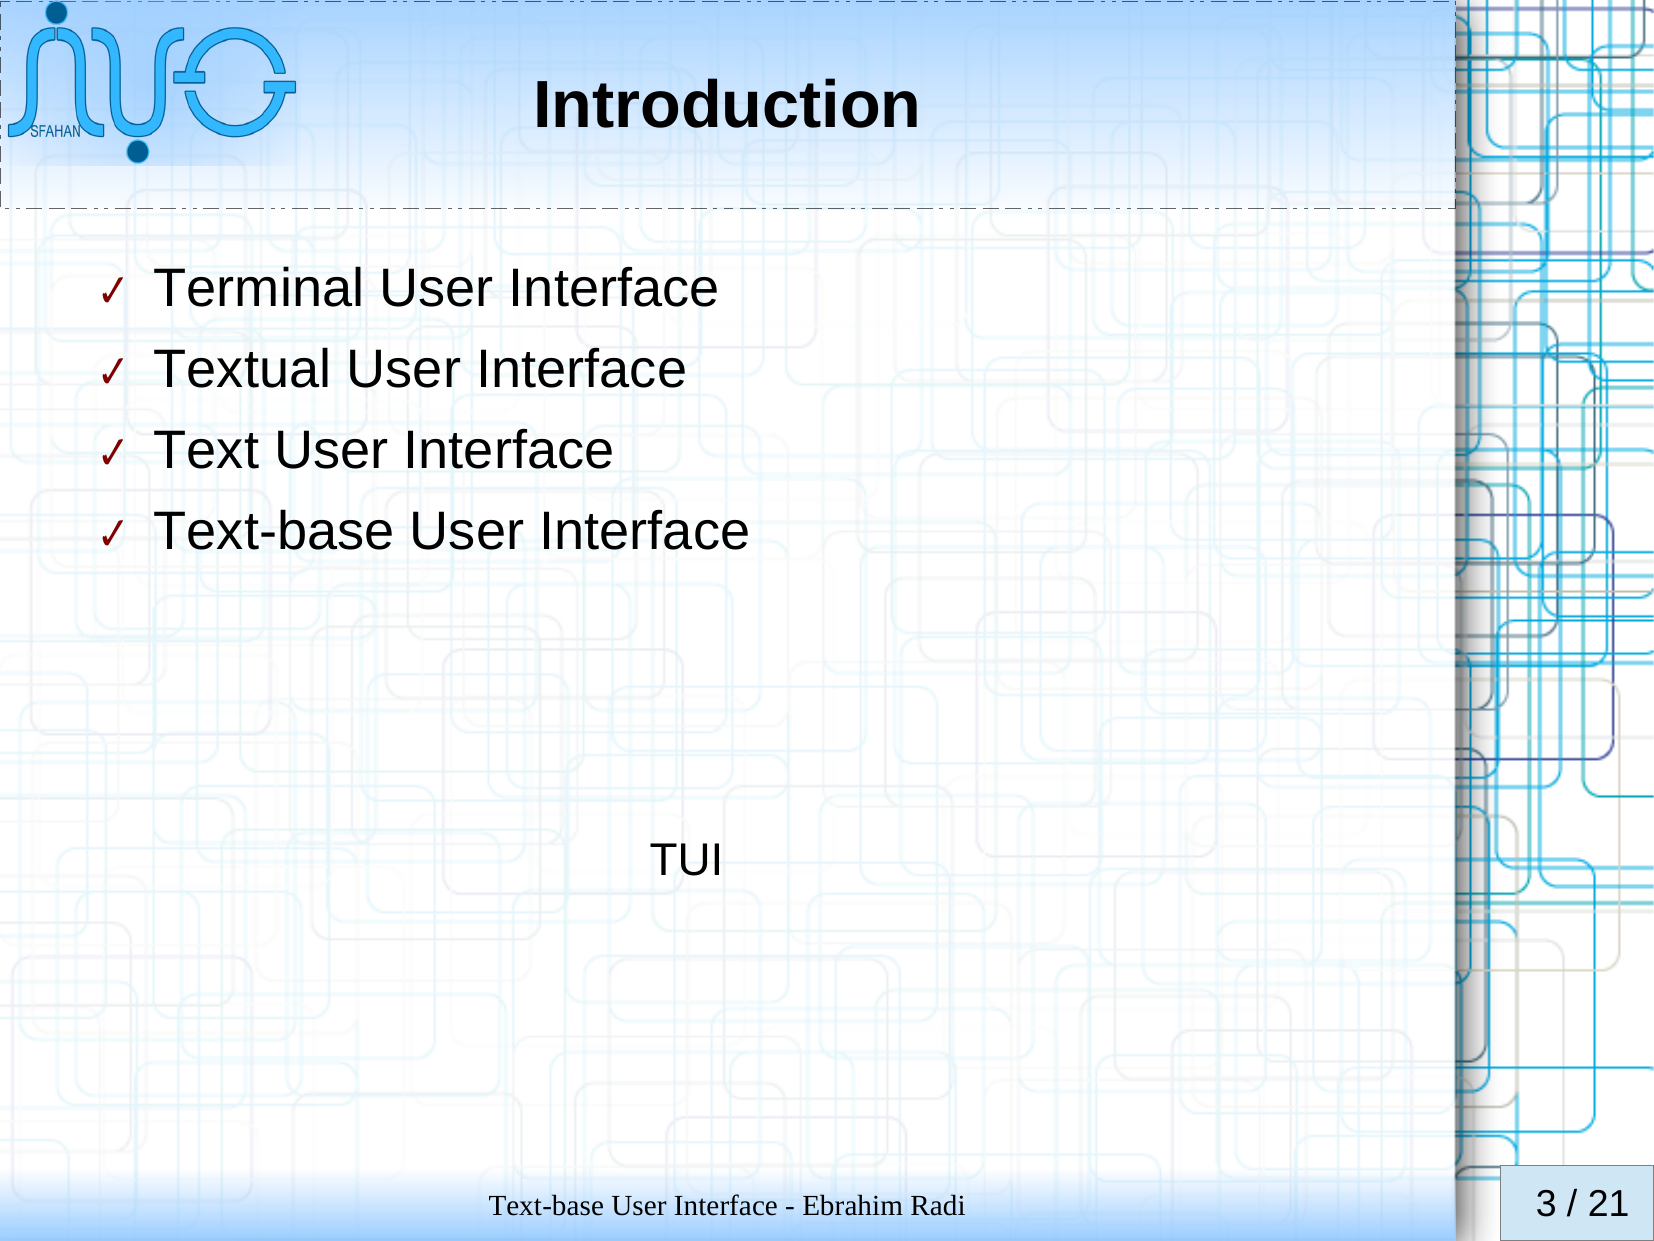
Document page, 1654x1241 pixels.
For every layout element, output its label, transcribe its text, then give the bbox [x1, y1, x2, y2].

picture [0, 0, 1654, 1241]
list Terminal User Interface Textual User Interface Text User Interface Text-base User Interface TUI [82, 237, 1418, 957]
title Introduction [0, 1, 1456, 209]
picture [2, 0, 301, 166]
text_box <number> / 21 [1500, 1165, 1654, 1241]
